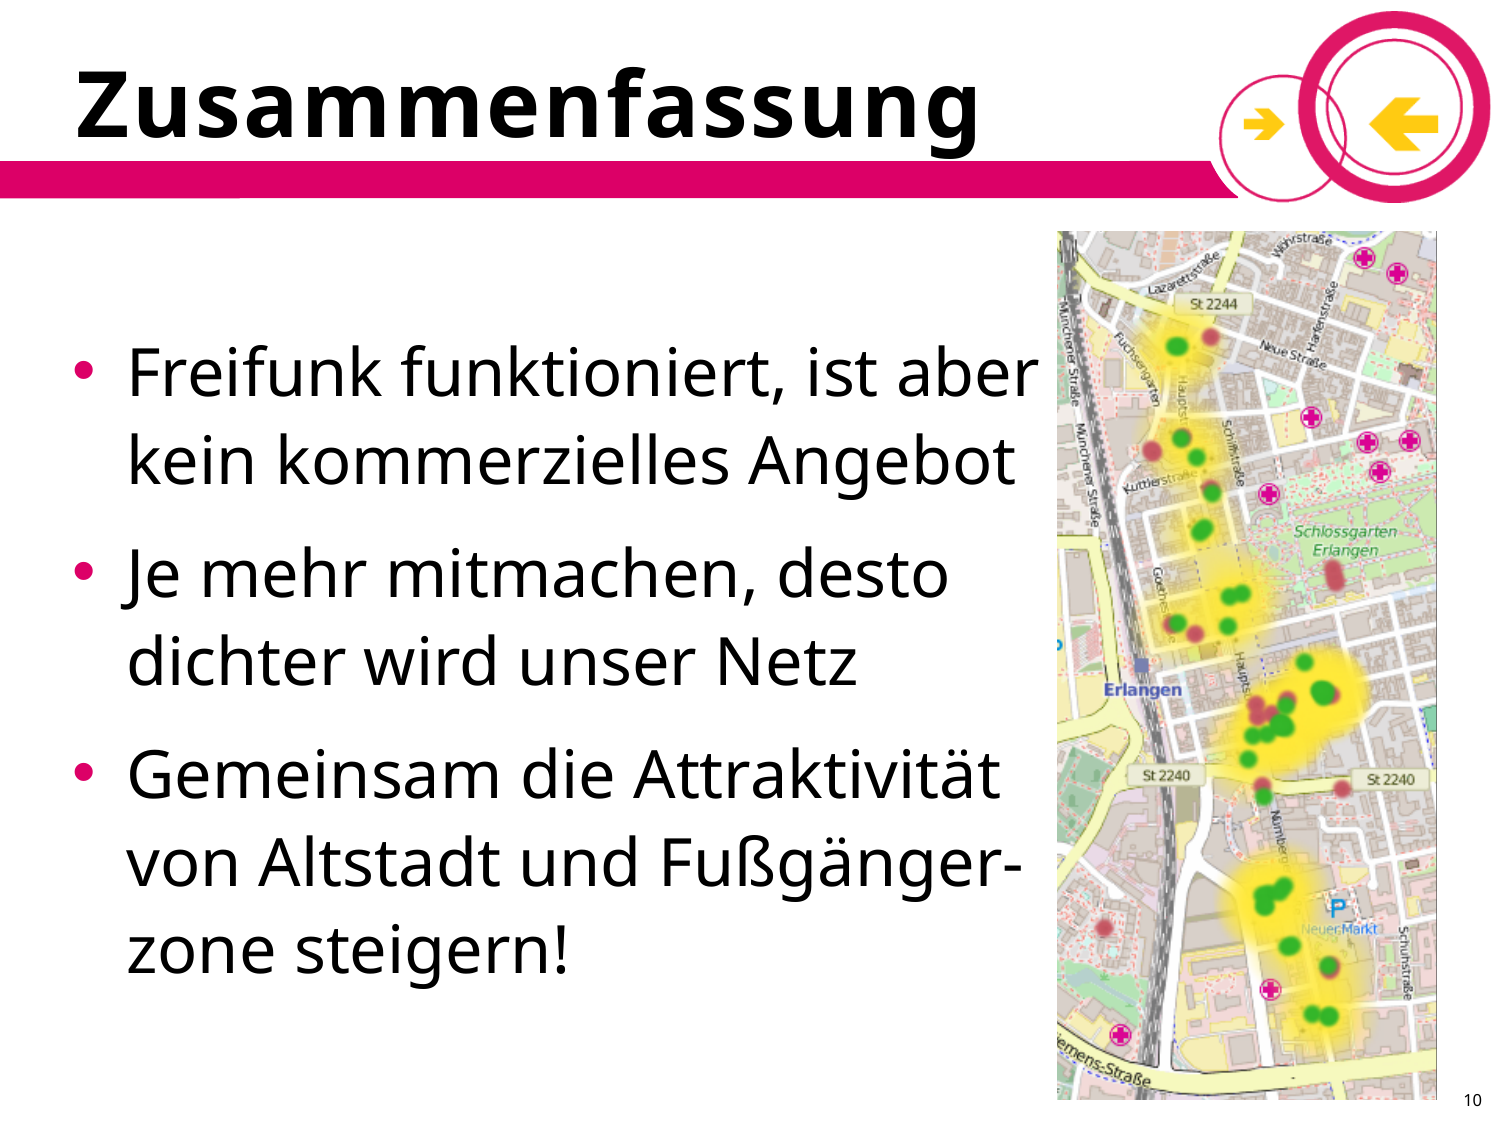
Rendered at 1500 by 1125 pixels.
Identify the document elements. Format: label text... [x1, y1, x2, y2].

picture [1057, 231, 1437, 1100]
list Freifunk funktioniert, ist aber kein kommerzielles Angebot Je mehr mitmachen, desto dichter wird unser Netz Gemeinsam die Attraktivität von Altstadt und Fußgänger- zone steigern! [53, 314, 1057, 1059]
slide_number <Foliennummer> [1202, 1077, 1483, 1125]
title Zusammenfassung [76, 40, 1158, 161]
picture [1218, 11, 1491, 203]
